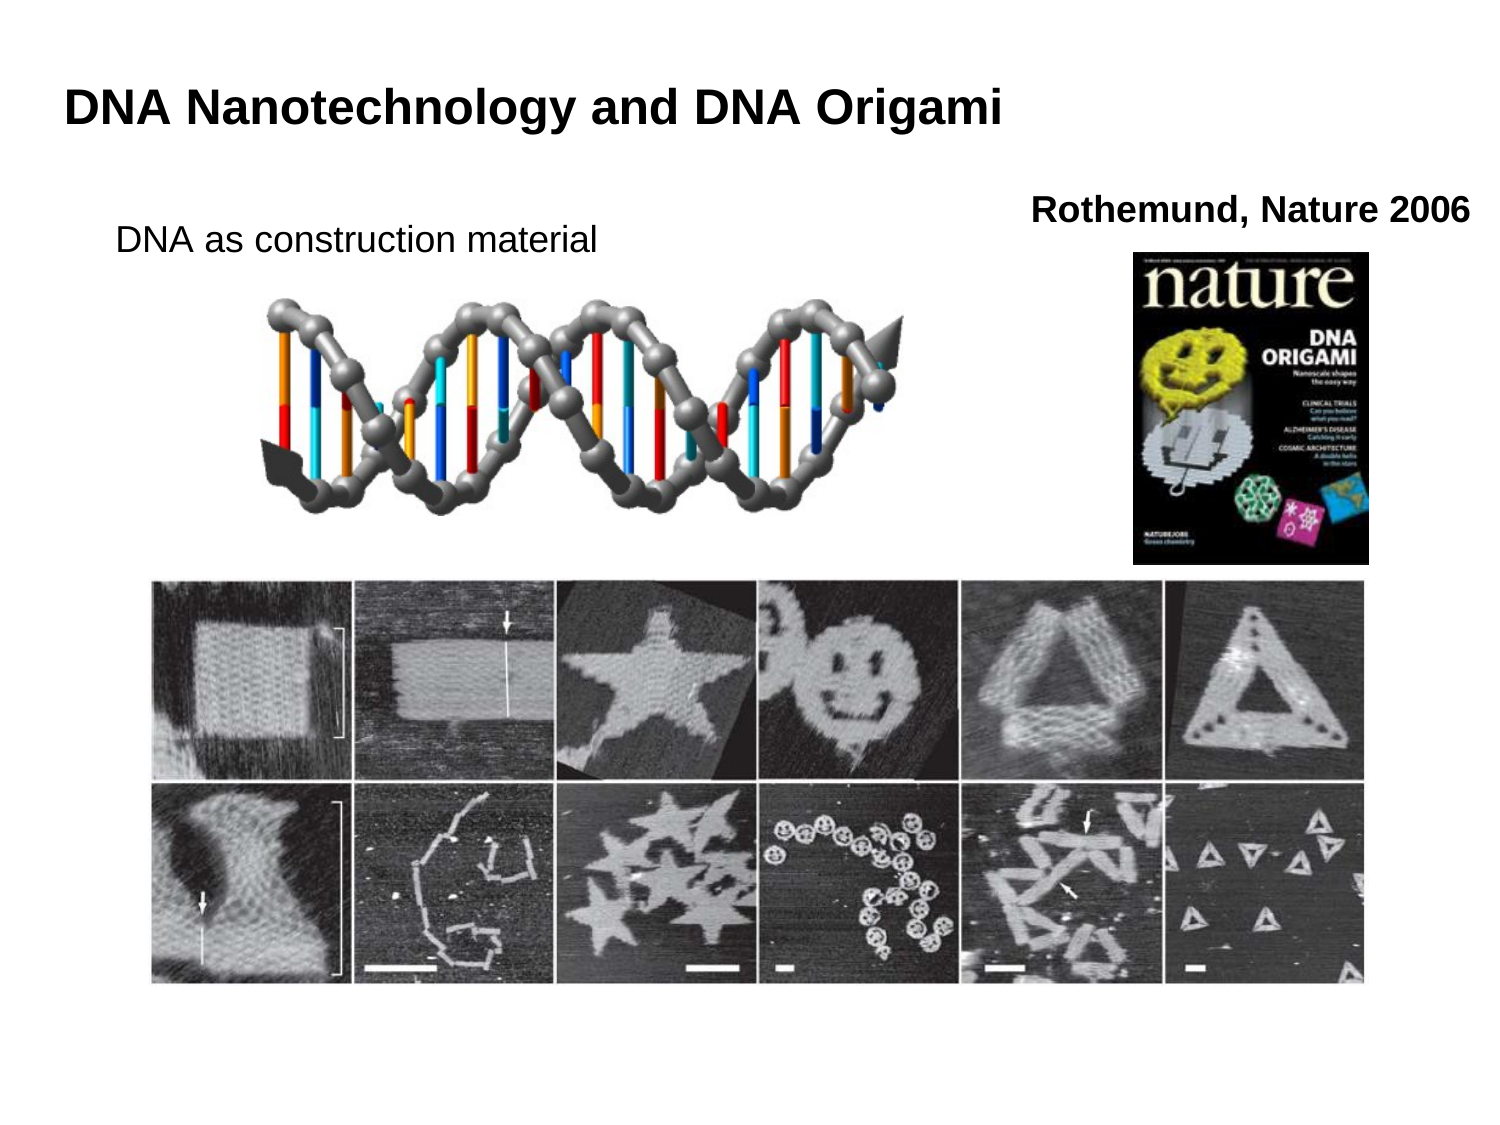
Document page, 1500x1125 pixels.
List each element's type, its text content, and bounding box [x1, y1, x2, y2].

picture [260, 299, 904, 516]
text_box DNA as construction material [113, 213, 601, 263]
picture [148, 578, 1369, 986]
title DNA Nanotechnology and DNA Origami [31, 27, 1469, 152]
picture [1133, 252, 1369, 566]
text_box Rothemund, Nature 2006 [1028, 183, 1475, 233]
